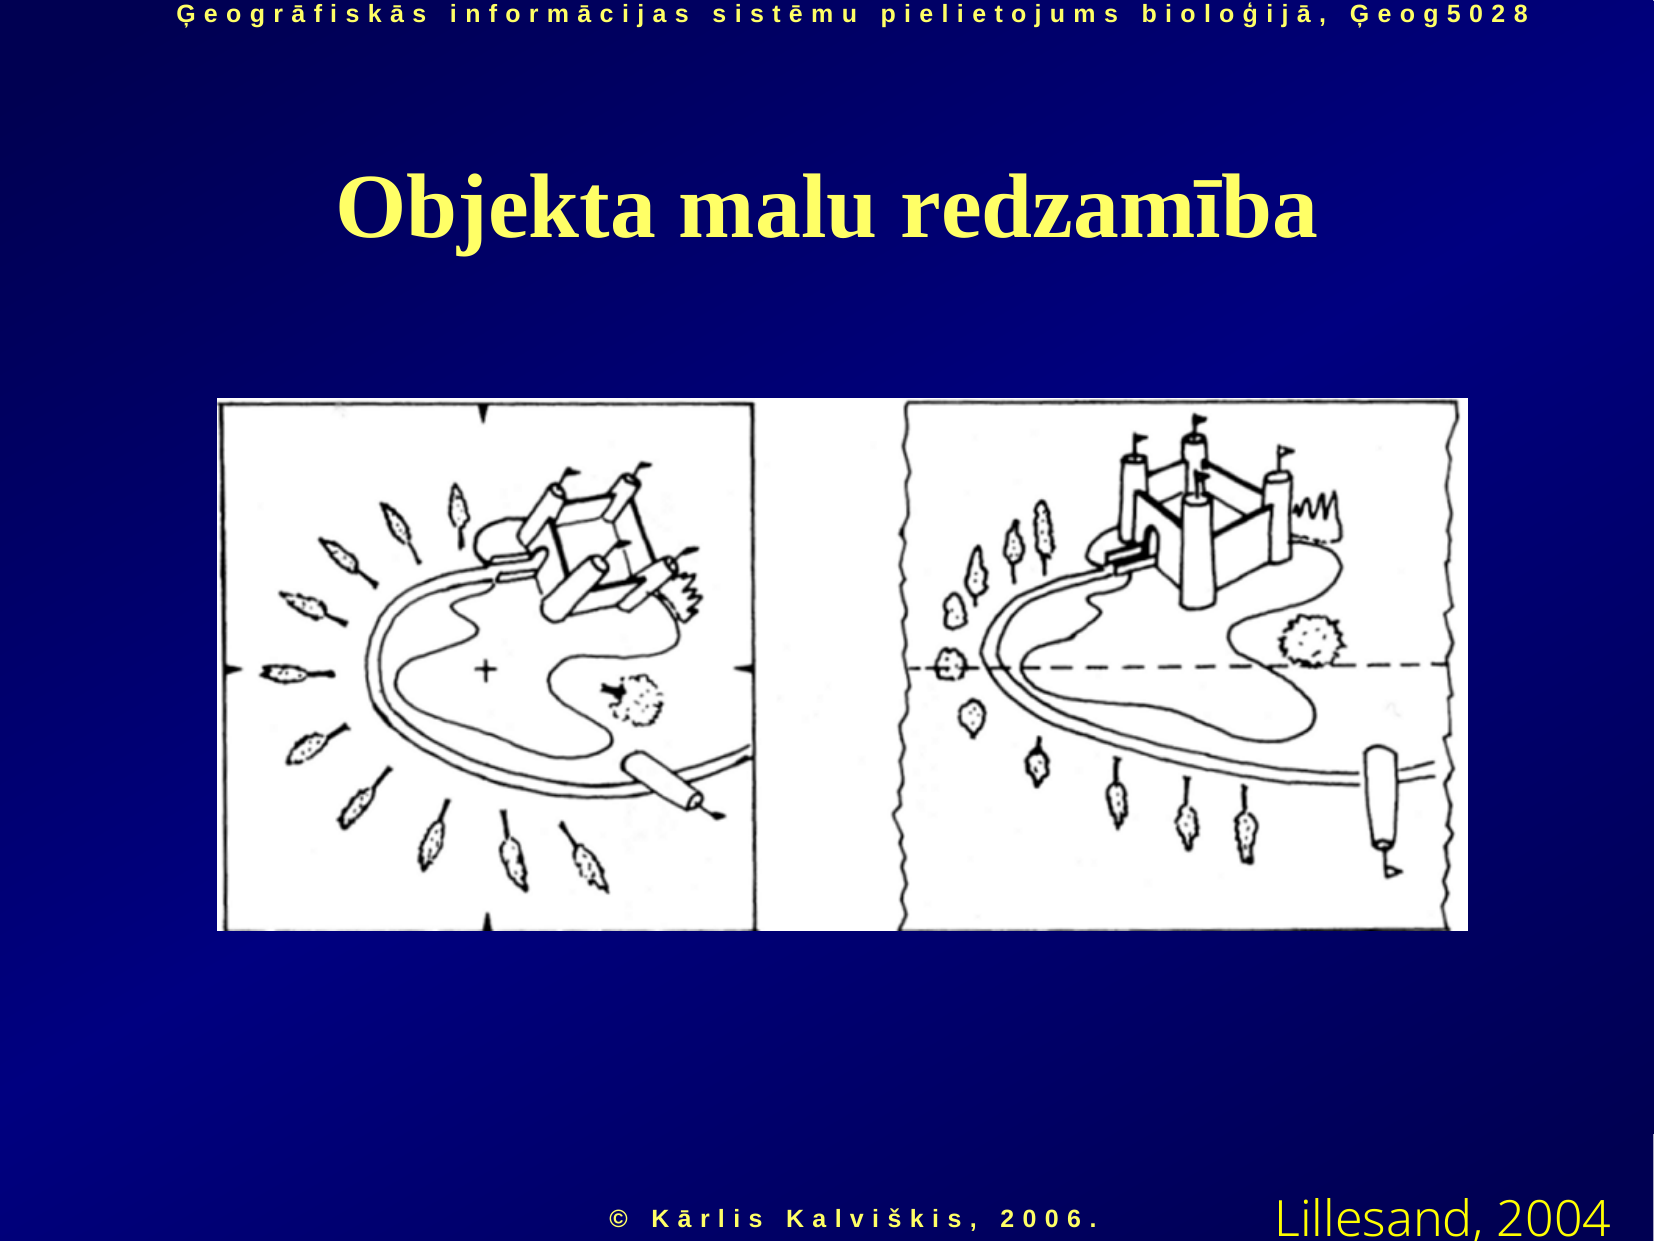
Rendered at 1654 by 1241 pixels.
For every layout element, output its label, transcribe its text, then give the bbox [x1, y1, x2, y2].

text_box Lillesand, 2004 [1225, 1182, 1654, 1241]
title Objekta malu redzamība [121, 102, 1534, 311]
picture [217, 398, 1468, 931]
